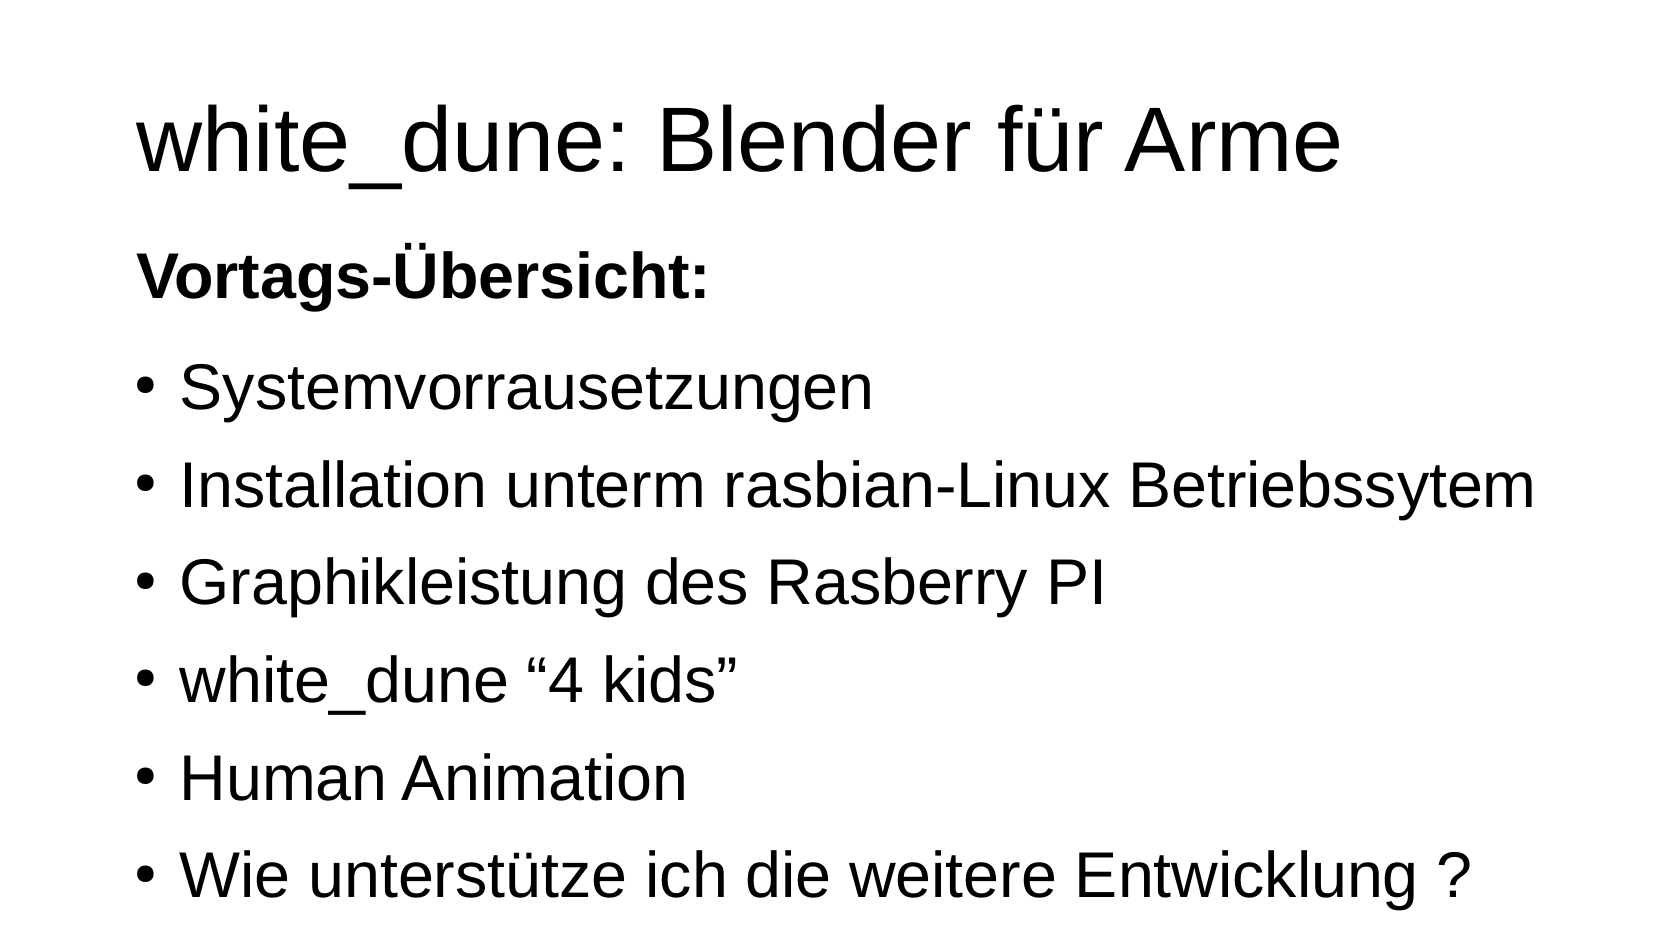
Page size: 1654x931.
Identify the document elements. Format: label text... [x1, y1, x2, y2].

list Vortags-Übersicht: Systemvorrausetzungen Installation unterm rasbian-Linux Betriebssytem Graphikleistung des Rasberry PI white_dune “4 kids” Human Animation Wie unterstütze ich die weitere Entwicklung ? [75, 240, 1568, 923]
title white_dune: Blender für Arme [0, 62, 1486, 218]
